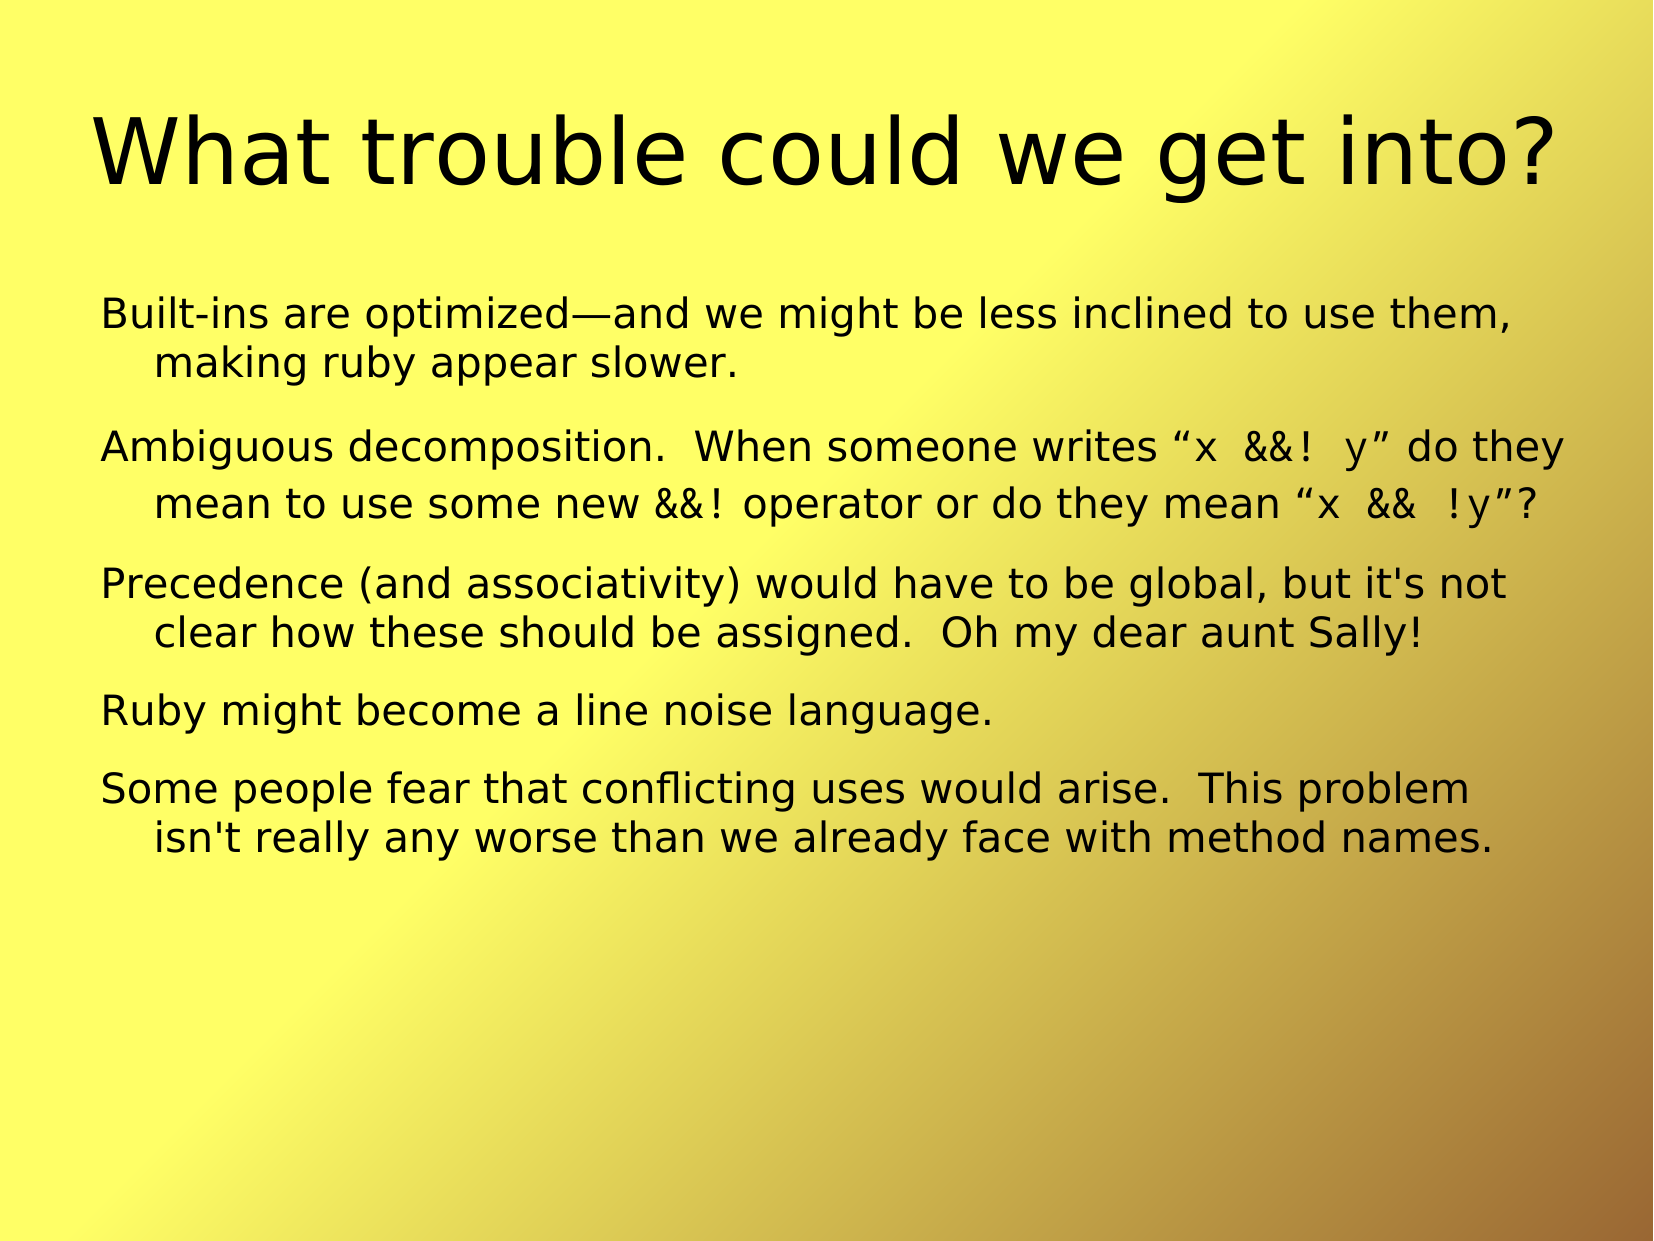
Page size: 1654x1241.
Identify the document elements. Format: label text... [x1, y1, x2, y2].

title What trouble could we get into? [82, 49, 1571, 257]
list Built-ins are optimized—and we might be less inclined to use them, making ruby appear slower. Ambiguous decomposition. When someone writes “x &&! y” do they mean to use some new &&! operator or do they mean “x && !y”? Precedence (and associativity) would have to be global, but it's not clear how these should be assigned. Oh my dear aunt Sally! Ruby might become a line noise language. Some people fear that conflicting uses would arise. This problem isn't really any worse than we already face with method names. [82, 290, 1571, 1163]
